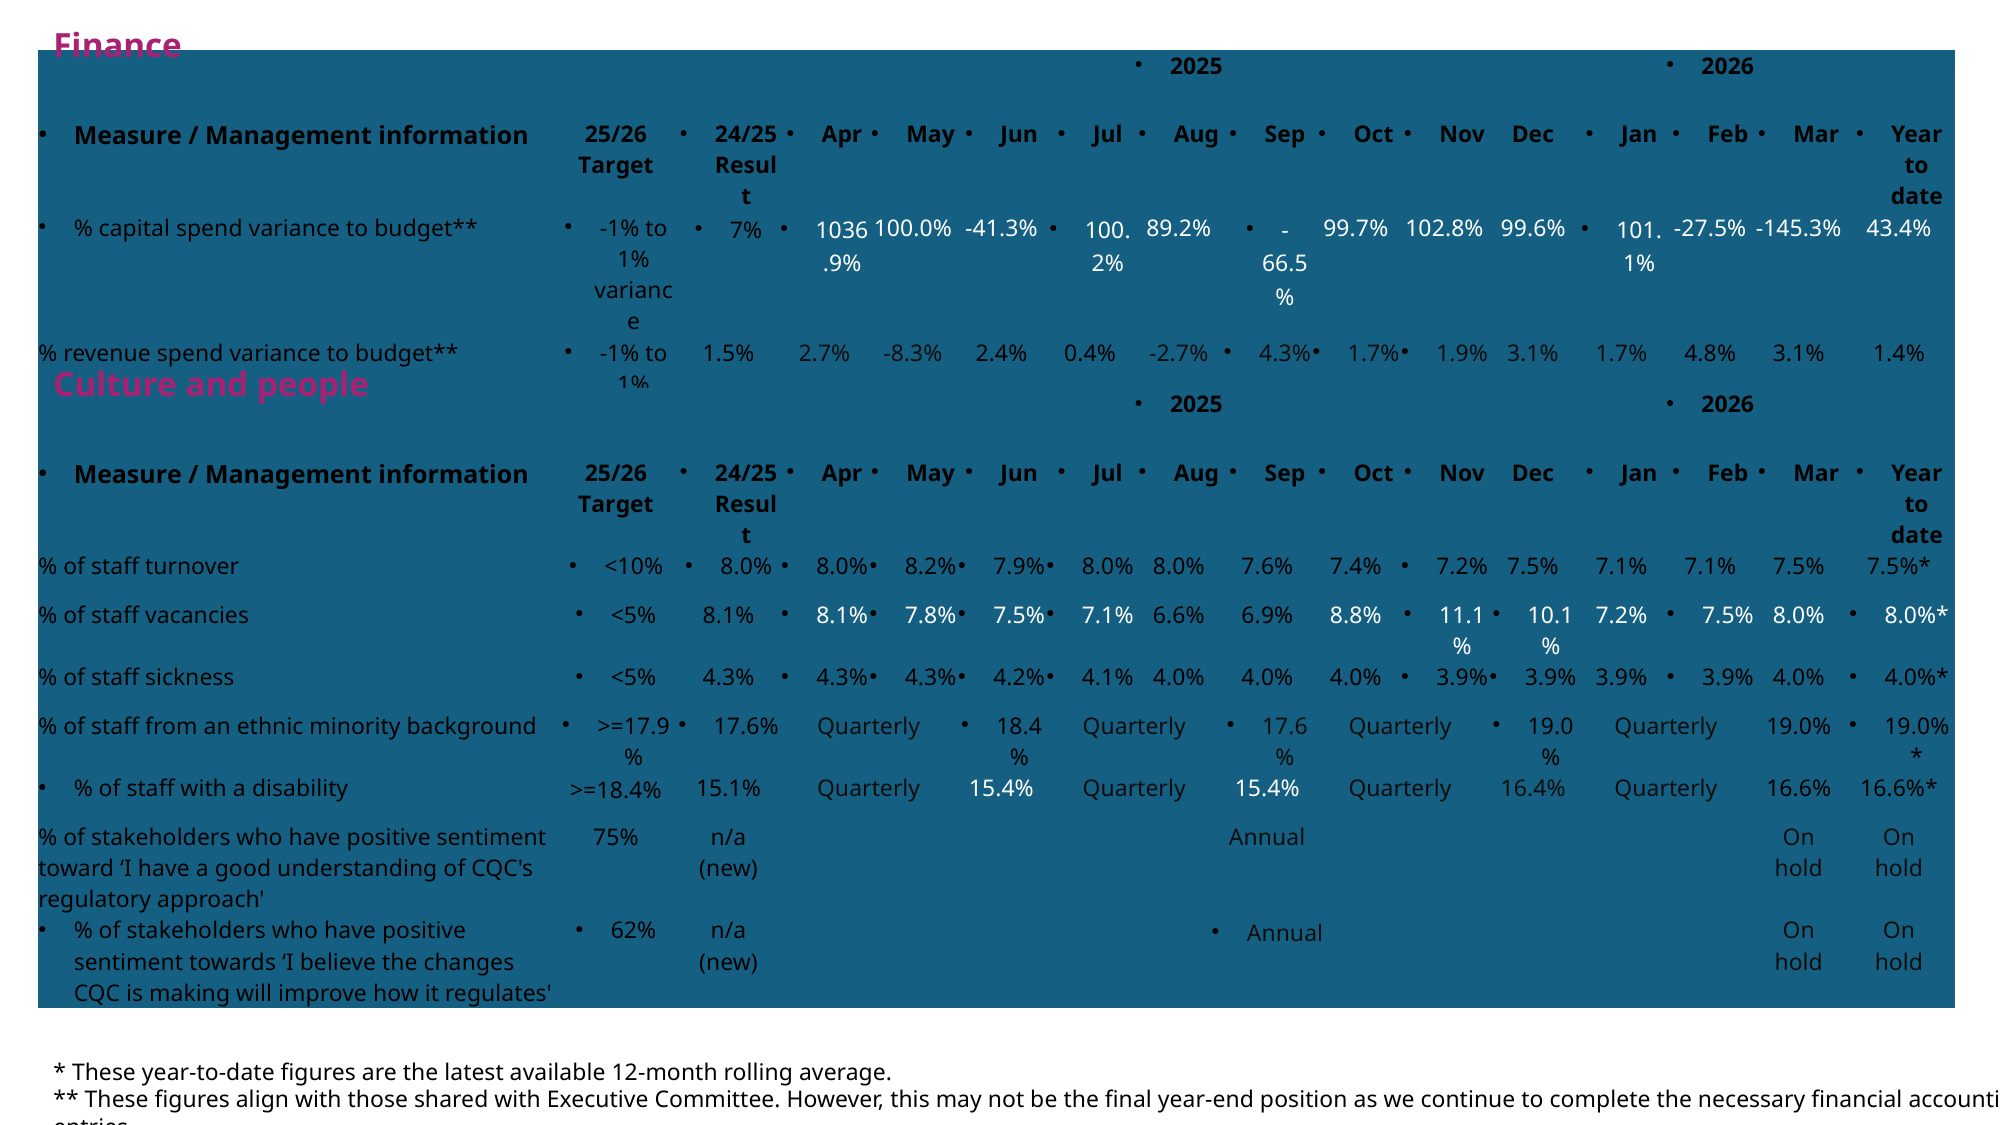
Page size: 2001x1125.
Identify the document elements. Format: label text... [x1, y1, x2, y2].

table_cell 3.1% [1754, 337, 1843, 388]
table_cell 4.0% [1754, 661, 1843, 710]
table_cell 6.6% [1134, 599, 1223, 661]
table_cell 102.8% [1400, 212, 1489, 337]
table_cell 8.1% [677, 599, 780, 661]
table_cell 19.0% [1754, 710, 1843, 772]
table_cell >=18.4% [555, 772, 677, 821]
table_cell Feb [1666, 457, 1754, 550]
table_cell 8.0% [1134, 550, 1223, 599]
table_cell 4.0% [1312, 661, 1400, 710]
table_cell -41.3% [957, 212, 1046, 337]
table_cell Quarterly [1312, 710, 1489, 772]
table_cell -27.5% [1666, 212, 1754, 337]
table_cell 99.7% [1312, 212, 1400, 337]
table_cell Oct [1312, 118, 1400, 212]
table_cell Sep [1223, 118, 1312, 212]
table_cell Dec [1489, 118, 1577, 212]
table_cell Dec [1489, 457, 1577, 550]
table_header [1843, 50, 1955, 118]
table_cell 7.1% [1666, 550, 1754, 599]
table_cell On hold [1754, 821, 1843, 914]
table_cell 17.6% [677, 710, 780, 772]
table_cell 7.8% [869, 599, 957, 661]
table_cell >=17.9% [555, 710, 677, 772]
table_header [555, 388, 677, 457]
table_cell % of staff with a disability [38, 772, 555, 821]
table_cell -66.5% [1223, 212, 1312, 337]
text_box * These year-to-date figures are the latest available 12-month rolling average. ** These figures align with those shared with Executive Committee. However, this may not be the final year-end position as we continue to complete the necessary financial accounting entries. [38, 1050, 2000, 1121]
table_header 2026 [1577, 388, 1843, 457]
table_cell 3.9% [1489, 661, 1577, 710]
table_cell -145.3% [1754, 212, 1843, 337]
table_cell 7.6% [1223, 550, 1312, 599]
table_cell <5% [555, 661, 677, 710]
table_cell 8.0% [780, 550, 869, 599]
table_cell 1.5% [677, 337, 780, 388]
table_cell -1% to 1% variance [555, 337, 677, 388]
table_cell 11.1% [1400, 599, 1489, 661]
table_cell 100.0% [869, 212, 957, 337]
table_cell On hold [1843, 821, 1955, 914]
table_cell Aug [1134, 457, 1223, 550]
text_box Finance [38, 16, 667, 73]
table_cell 1.7% [1312, 337, 1400, 388]
table_cell 10.1% [1489, 599, 1577, 661]
table_cell <5% [555, 599, 677, 661]
table_cell % of staff from an ethnic minority background [38, 710, 555, 772]
table_cell 1.9% [1400, 337, 1489, 388]
table_cell 18.4% [957, 710, 1046, 772]
table_cell Jan [1577, 457, 1666, 550]
table_cell 7.5% [1666, 599, 1754, 661]
table_cell % capital spend variance to budget** [38, 212, 555, 337]
table_header 2025 [780, 50, 1577, 118]
table_cell 4.3% [677, 661, 780, 710]
table_cell Quarterly [1312, 772, 1489, 821]
title Culture and people [38, 355, 667, 412]
table_cell 3.9% [1577, 661, 1666, 710]
table_cell 1.4% [1843, 337, 1955, 388]
table_cell Apr [780, 457, 869, 550]
table_cell 4.0% [1134, 661, 1223, 710]
table_cell 6.9% [1223, 599, 1312, 661]
table_cell Nov [1400, 118, 1489, 212]
table_cell 4.0% [1223, 661, 1312, 710]
table_cell 19.0% [1489, 710, 1577, 772]
table_cell May [869, 118, 957, 212]
table_cell 16.6% [1754, 772, 1843, 821]
table_cell Nov [1400, 457, 1489, 550]
table_cell Jul [1046, 118, 1134, 212]
table_cell n/a (new) [677, 914, 780, 1008]
table_cell % of staff turnover [38, 550, 555, 599]
table_cell 7.1% [1046, 599, 1134, 661]
table_cell 15.4% [1223, 772, 1312, 821]
table_cell Annual [780, 821, 1754, 914]
table_cell 24/25 Result [677, 118, 780, 212]
table_cell 4.3% [1223, 337, 1312, 388]
table_cell 89.2% [1134, 212, 1223, 337]
table_cell 75% [555, 821, 677, 914]
table_cell Sep [1223, 457, 1312, 550]
table_cell 16.6%* [1843, 772, 1955, 821]
table_cell On hold [1843, 914, 1955, 1008]
table_cell 15.4% [957, 772, 1046, 821]
table_cell n/a (new) [677, 821, 780, 914]
table_header [555, 50, 677, 118]
table_cell Year to date [1843, 118, 1955, 212]
table_cell 7.9% [957, 550, 1046, 599]
table_header [38, 73, 555, 118]
table_cell 4.3% [780, 661, 869, 710]
table_cell % of stakeholders who have positive sentiment toward ‘I have a good understanding of CQC's regulatory approach' [38, 821, 555, 914]
table_cell % of staff sickness [38, 661, 555, 710]
table_cell Annual [780, 914, 1754, 1008]
table_cell 8.0% [1046, 550, 1134, 599]
table_cell 24/25 Result [677, 457, 780, 550]
table_cell Quarterly [780, 772, 957, 821]
table_cell Oct [1312, 457, 1400, 550]
table_header [38, 412, 555, 457]
table_header 2025 [780, 388, 1577, 457]
table_header [677, 388, 780, 457]
table_cell Mar [1754, 118, 1843, 212]
table_header [677, 50, 780, 118]
table_cell 4.0%* [1843, 661, 1955, 710]
table_cell 99.6% [1489, 212, 1577, 337]
table_cell Quarterly [1046, 772, 1223, 821]
table_cell Quarterly [1577, 710, 1754, 772]
table_cell Apr [780, 118, 869, 212]
table_cell 17.6% [1223, 710, 1312, 772]
table_cell 8.0% [677, 550, 780, 599]
table_cell May [869, 457, 957, 550]
table_cell 2.4% [957, 337, 1046, 388]
table_cell 7.5% [1489, 550, 1577, 599]
table_cell 8.2% [869, 550, 957, 599]
table_cell Mar [1754, 457, 1843, 550]
table_cell 43.4% [1843, 212, 1955, 337]
table_cell 15.1% [677, 772, 780, 821]
table_cell Feb [1666, 118, 1754, 212]
table_cell Measure / Management information [38, 118, 555, 212]
table_cell 25/26 Target [555, 118, 677, 212]
table_cell 7.2% [1577, 599, 1666, 661]
table_cell 16.4% [1489, 772, 1577, 821]
table_cell 0.4% [1046, 337, 1134, 388]
table_cell 4.2% [957, 661, 1046, 710]
table_cell On hold [1754, 914, 1843, 1008]
table_cell 2.7% [780, 337, 869, 388]
table_cell -8.3% [869, 337, 957, 388]
table_cell 7.5% [957, 599, 1046, 661]
table_cell 3.9% [1666, 661, 1754, 710]
table_cell 4.8% [1666, 337, 1754, 388]
table_cell Jun [957, 118, 1046, 212]
table_header 2026 [1577, 50, 1843, 118]
table_cell 7.4% [1312, 550, 1400, 599]
table_cell 101.1% [1577, 212, 1666, 337]
table_cell Jul [1046, 457, 1134, 550]
table_header [1843, 388, 1955, 457]
table_cell % of stakeholders who have positive sentiment towards ‘I believe the changes CQC is making will improve how it regulates' [38, 914, 555, 1008]
table_cell 8.0% [1754, 599, 1843, 661]
table_cell 25/26 Target [555, 457, 677, 550]
table_cell 19.0%* [1843, 710, 1955, 772]
table_cell % revenue spend variance to budget** [38, 337, 555, 355]
table_cell 7% [677, 212, 780, 337]
table_cell 8.1% [780, 599, 869, 661]
table_cell Quarterly [1046, 710, 1223, 772]
table_cell 3.9% [1400, 661, 1489, 710]
table_cell 7.5% [1754, 550, 1843, 599]
table_cell Quarterly [780, 710, 957, 772]
table_cell 100.2% [1046, 212, 1134, 337]
table_cell 7.5%* [1843, 550, 1955, 599]
table_cell Year to date [1843, 457, 1955, 550]
table_cell <10% [555, 550, 677, 599]
table_cell 4.3% [869, 661, 957, 710]
table_cell 3.1% [1489, 337, 1577, 388]
table_cell 62% [555, 914, 677, 1008]
table_cell 8.8% [1312, 599, 1400, 661]
table_cell -1% to 1% variance [555, 212, 677, 337]
table_cell Jun [957, 457, 1046, 550]
table_cell Jan [1577, 118, 1666, 212]
table_cell 1036.9% [780, 212, 869, 337]
table_cell 8.0%* [1843, 599, 1955, 661]
table_cell 7.2% [1400, 550, 1489, 599]
table_cell Quarterly [1577, 772, 1754, 821]
table_cell 7.1% [1577, 550, 1666, 599]
table_cell 4.1% [1046, 661, 1134, 710]
table_cell 1.7% [1577, 337, 1666, 388]
table_cell -2.7% [1134, 337, 1223, 388]
table_cell % of staff vacancies [38, 599, 555, 661]
table_cell Aug [1134, 118, 1223, 212]
table_cell Measure / Management information [38, 457, 555, 550]
